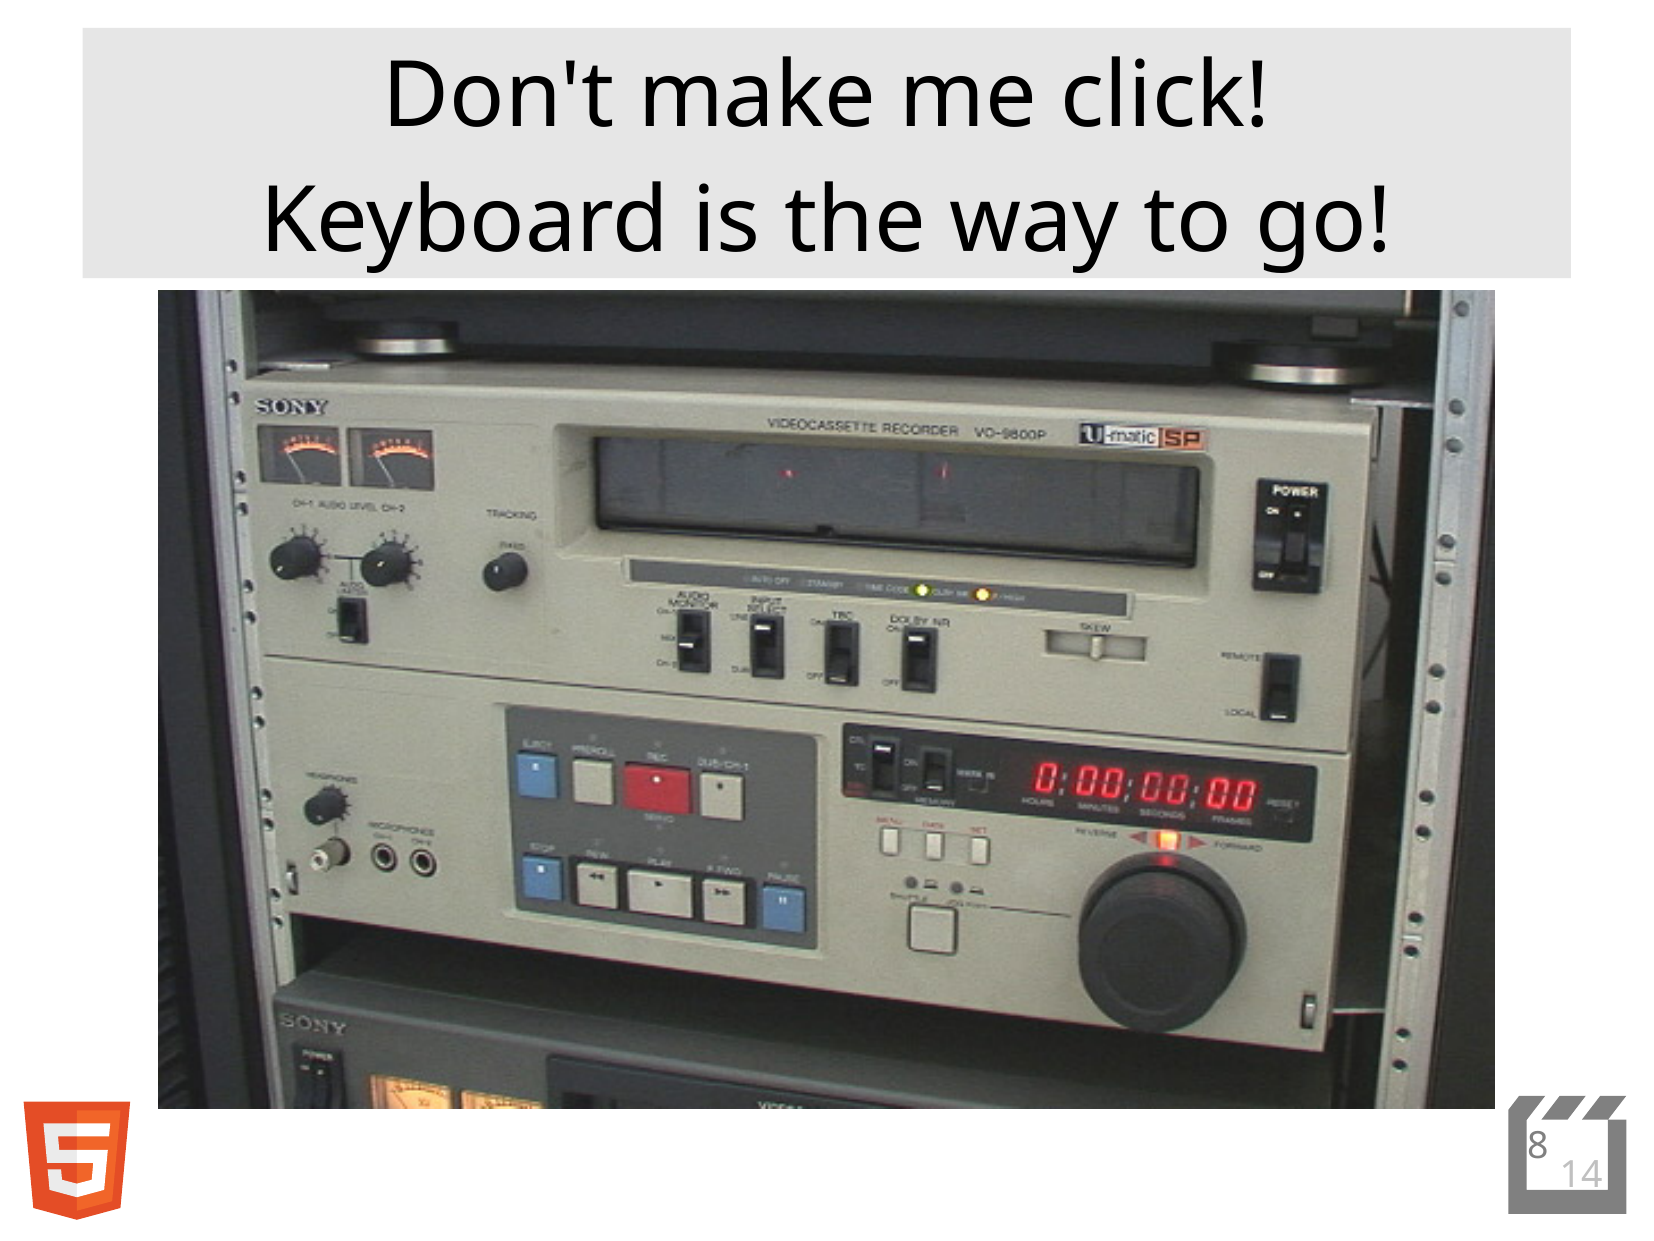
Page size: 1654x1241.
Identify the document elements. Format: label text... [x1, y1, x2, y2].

picture [158, 290, 1495, 1109]
title Don't make me click! Keyboard is the way to go! [82, 45, 1571, 261]
